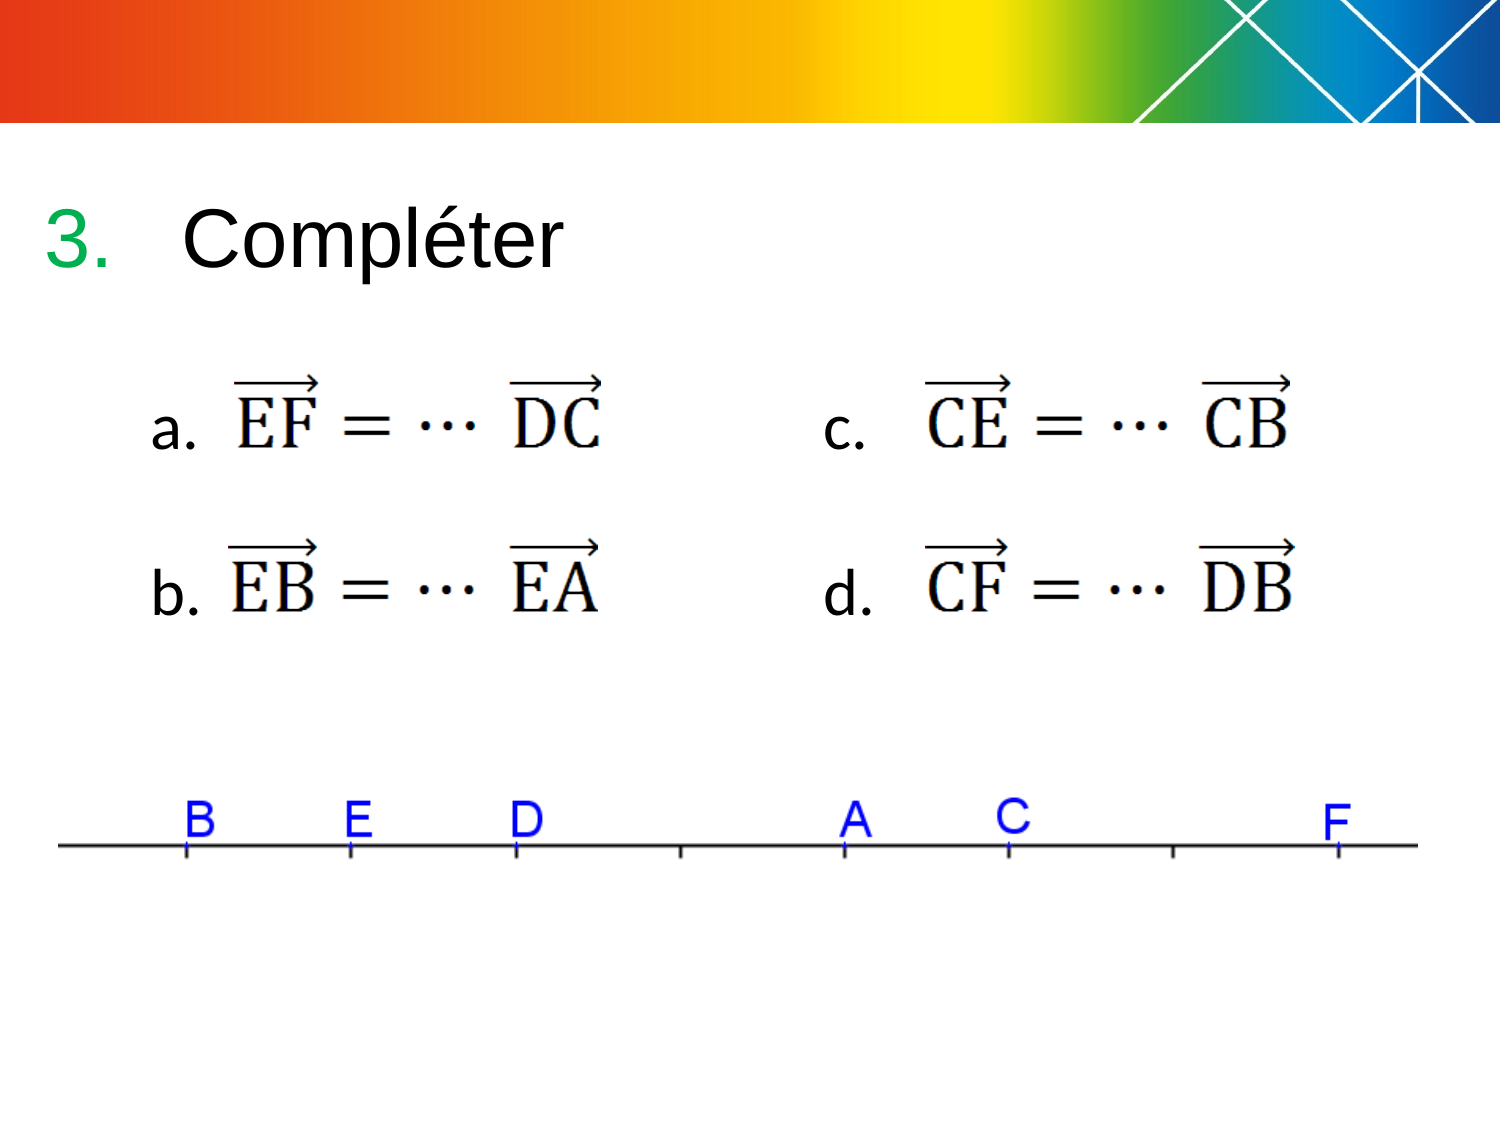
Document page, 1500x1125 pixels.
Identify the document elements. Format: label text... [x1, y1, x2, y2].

picture [234, 363, 601, 478]
picture [1340, 0, 1500, 123]
picture [0, 0, 1359, 123]
picture [925, 527, 1295, 642]
text_box c. d. [808, 375, 1364, 717]
text_box a. b. [135, 375, 691, 717]
title Compléter [29, 163, 1500, 305]
picture [925, 363, 1290, 478]
picture [58, 749, 1418, 916]
picture [228, 527, 598, 642]
